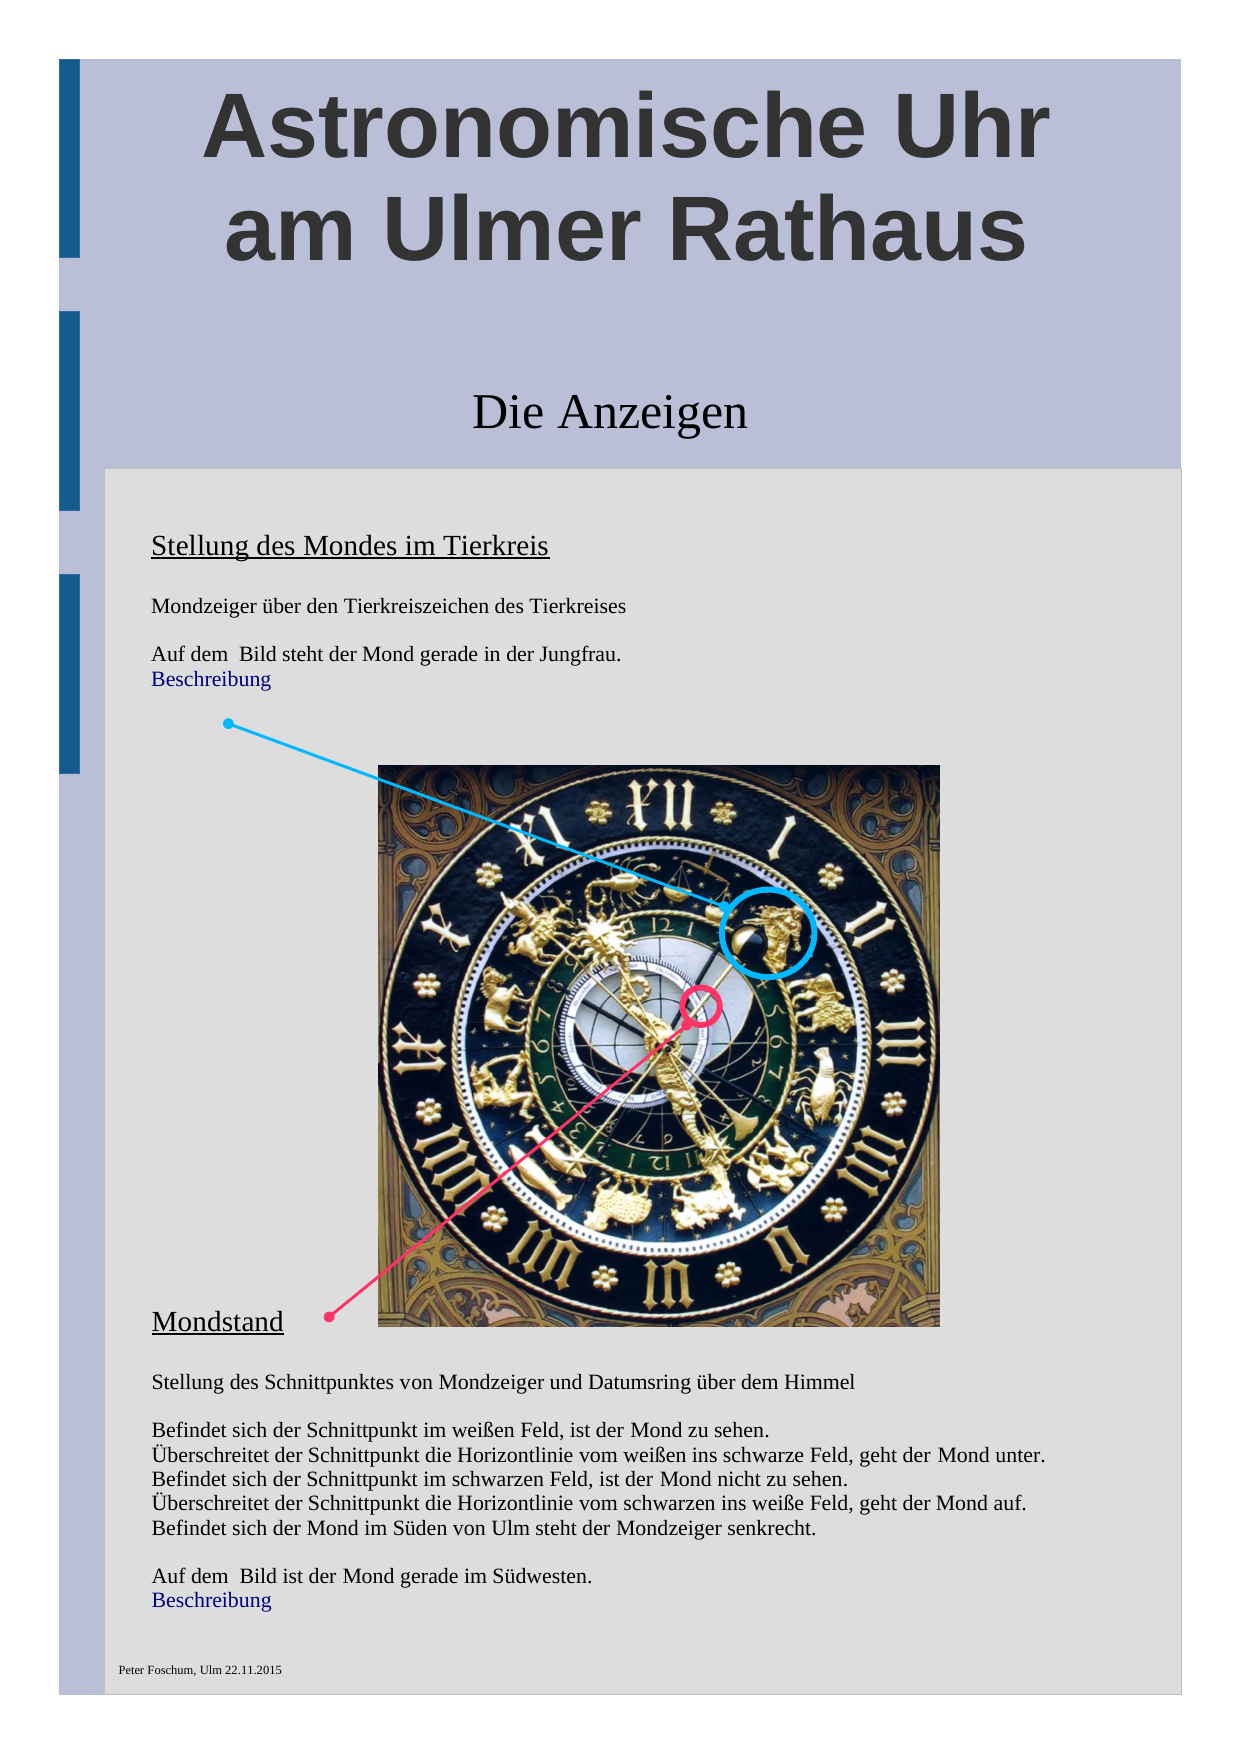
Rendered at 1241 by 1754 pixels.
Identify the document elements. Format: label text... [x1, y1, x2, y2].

picture [378, 765, 940, 1305]
picture [726, 893, 810, 973]
picture [686, 991, 716, 1021]
text_box Peter Foschum, Ulm 22.11.2015 [118, 1663, 282, 1678]
title Astronomische Uhr am Ulmer Rathaus [147, 59, 1106, 296]
text_box Mondstand Stellung des Schnittpunktes von Mondzeiger und Datumsring über dem Himmel Befindet sich der Schnittpunkt im weißen Feld, ist der Mond zu sehen. Überschreitet der Schnittpunkt die Horizontlinie vom weißen ins schwarze Feld, geht der Mond unter. Befindet sich der Schnittpunkt im schwarzen Feld, ist der Mond nicht zu sehen. Überschreitet der Schnittpunkt die Horizontlinie vom schwarzen ins weiße Feld, geht der Mond auf. Befindet sich der Mond im Süden von Ulm steht der Mondzeiger senkrecht. Auf dem Bild ist der Mond gerade im Südwesten. Beschreibung [151, 1305, 1045, 1614]
text_box Die Anzeigen [472, 383, 747, 440]
text_box Stellung des Mondes im Tierkreis Mondzeiger über den Tierkreiszeichen des Tierkreises Auf dem Bild steht der Mond gerade in der Jungfrau. Beschreibung [151, 529, 625, 692]
